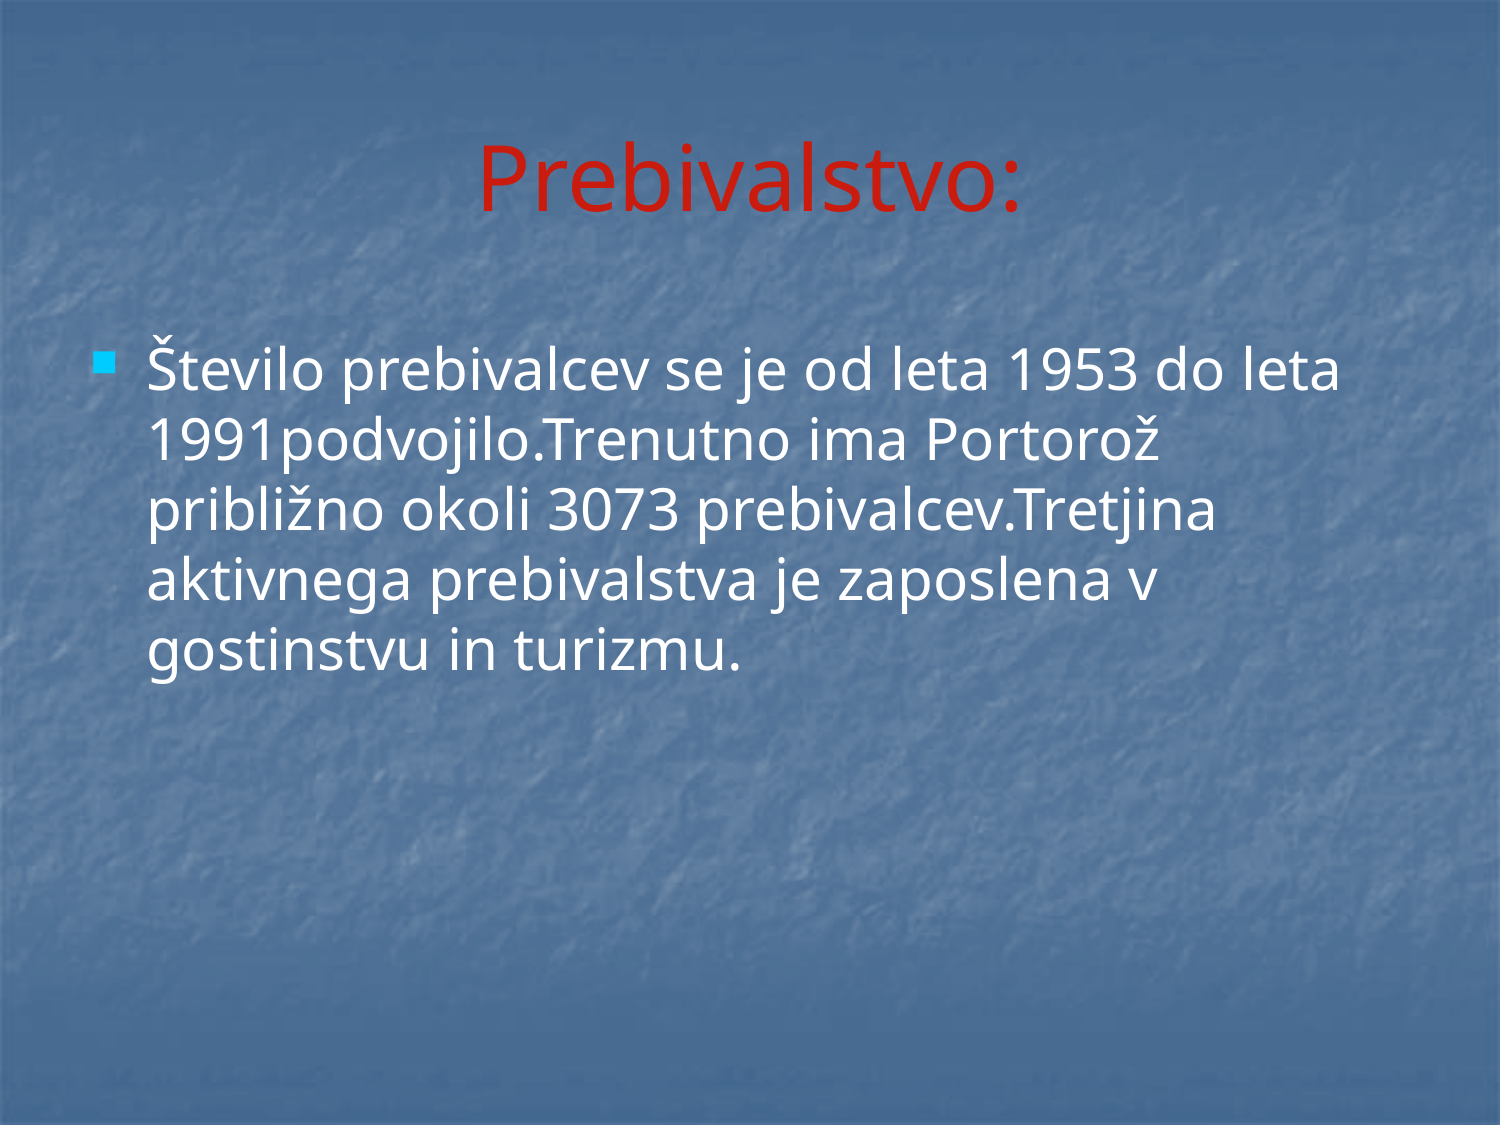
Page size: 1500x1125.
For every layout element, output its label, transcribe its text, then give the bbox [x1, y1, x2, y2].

list Število prebivalcev se je od leta 1953 do leta 1991podvojilo.Trenutno ima Portorož približno okoli 3073 prebivalcev.Tretjina aktivnega prebivalstva je zaposlena v gostinstvu in turizmu. [75, 324, 1425, 1000]
picture [0, 0, 1500, 1125]
title Prebivalstvo: [75, 62, 1425, 288]
